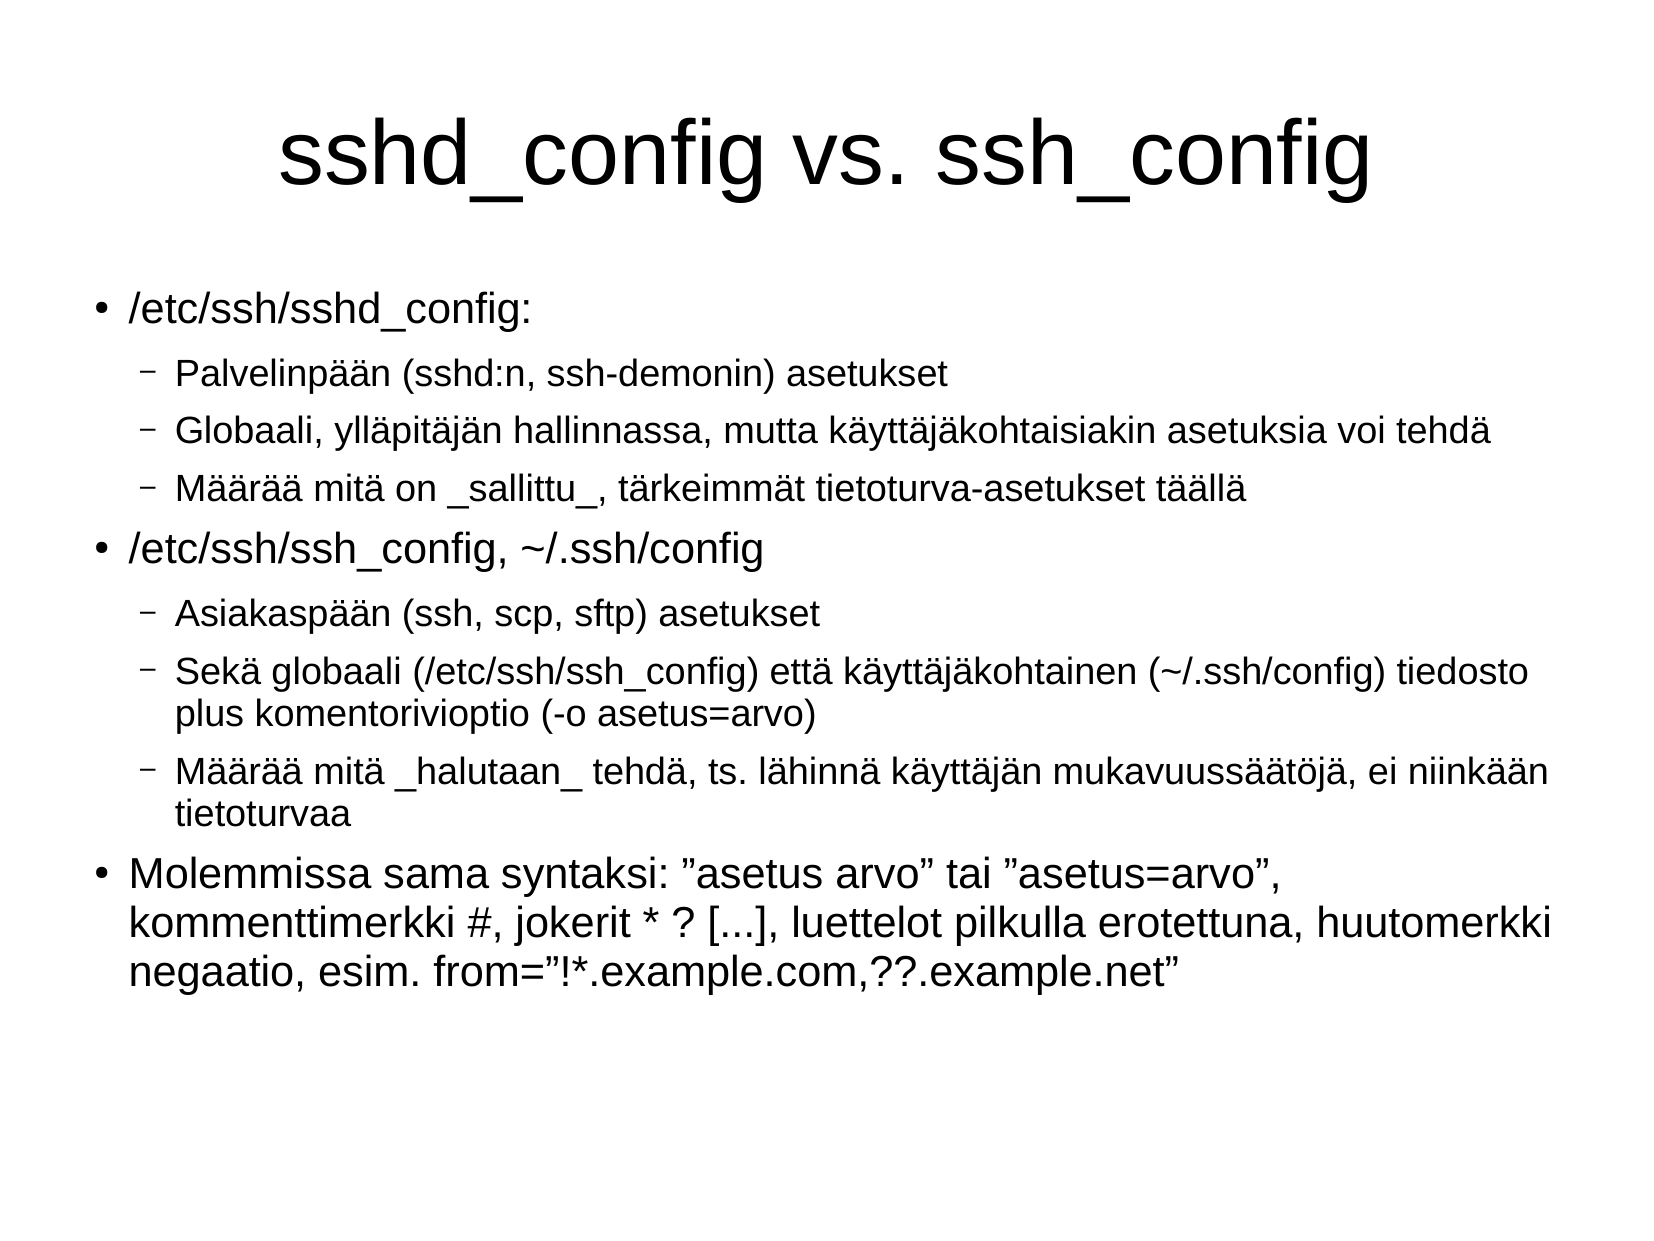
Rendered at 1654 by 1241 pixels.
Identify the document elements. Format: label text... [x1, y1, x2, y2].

title sshd_config vs. ssh_config [82, 49, 1571, 257]
list /etc/ssh/sshd_config: Palvelinpään (sshd:n, ssh-demonin) asetukset Globaali, ylläpitäjän hallinnassa, mutta käyttäjäkohtaisiakin asetuksia voi tehdä Määrää mitä on _sallittu_, tärkeimmät tietoturva-asetukset täällä /etc/ssh/ssh_config, ~/.ssh/config Asiakaspään (ssh, scp, sftp) asetukset Sekä globaali (/etc/ssh/ssh_config) että käyttäjäkohtainen (~/.ssh/config) tiedosto plus komentorivioptio (-o asetus=arvo) Määrää mitä _halutaan_ tehdä, ts. lähinnä käyttäjän mukavuussäätöjä, ei niinkään tietoturvaa Molemmissa sama syntaksi: ”asetus arvo” tai ”asetus=arvo”, kommenttimerkki #, jokerit * ? [...], luettelot pilkulla erotettuna, huutomerkki negaatio, esim. from=”!*.example.com,??.example.net” [82, 284, 1571, 1004]
